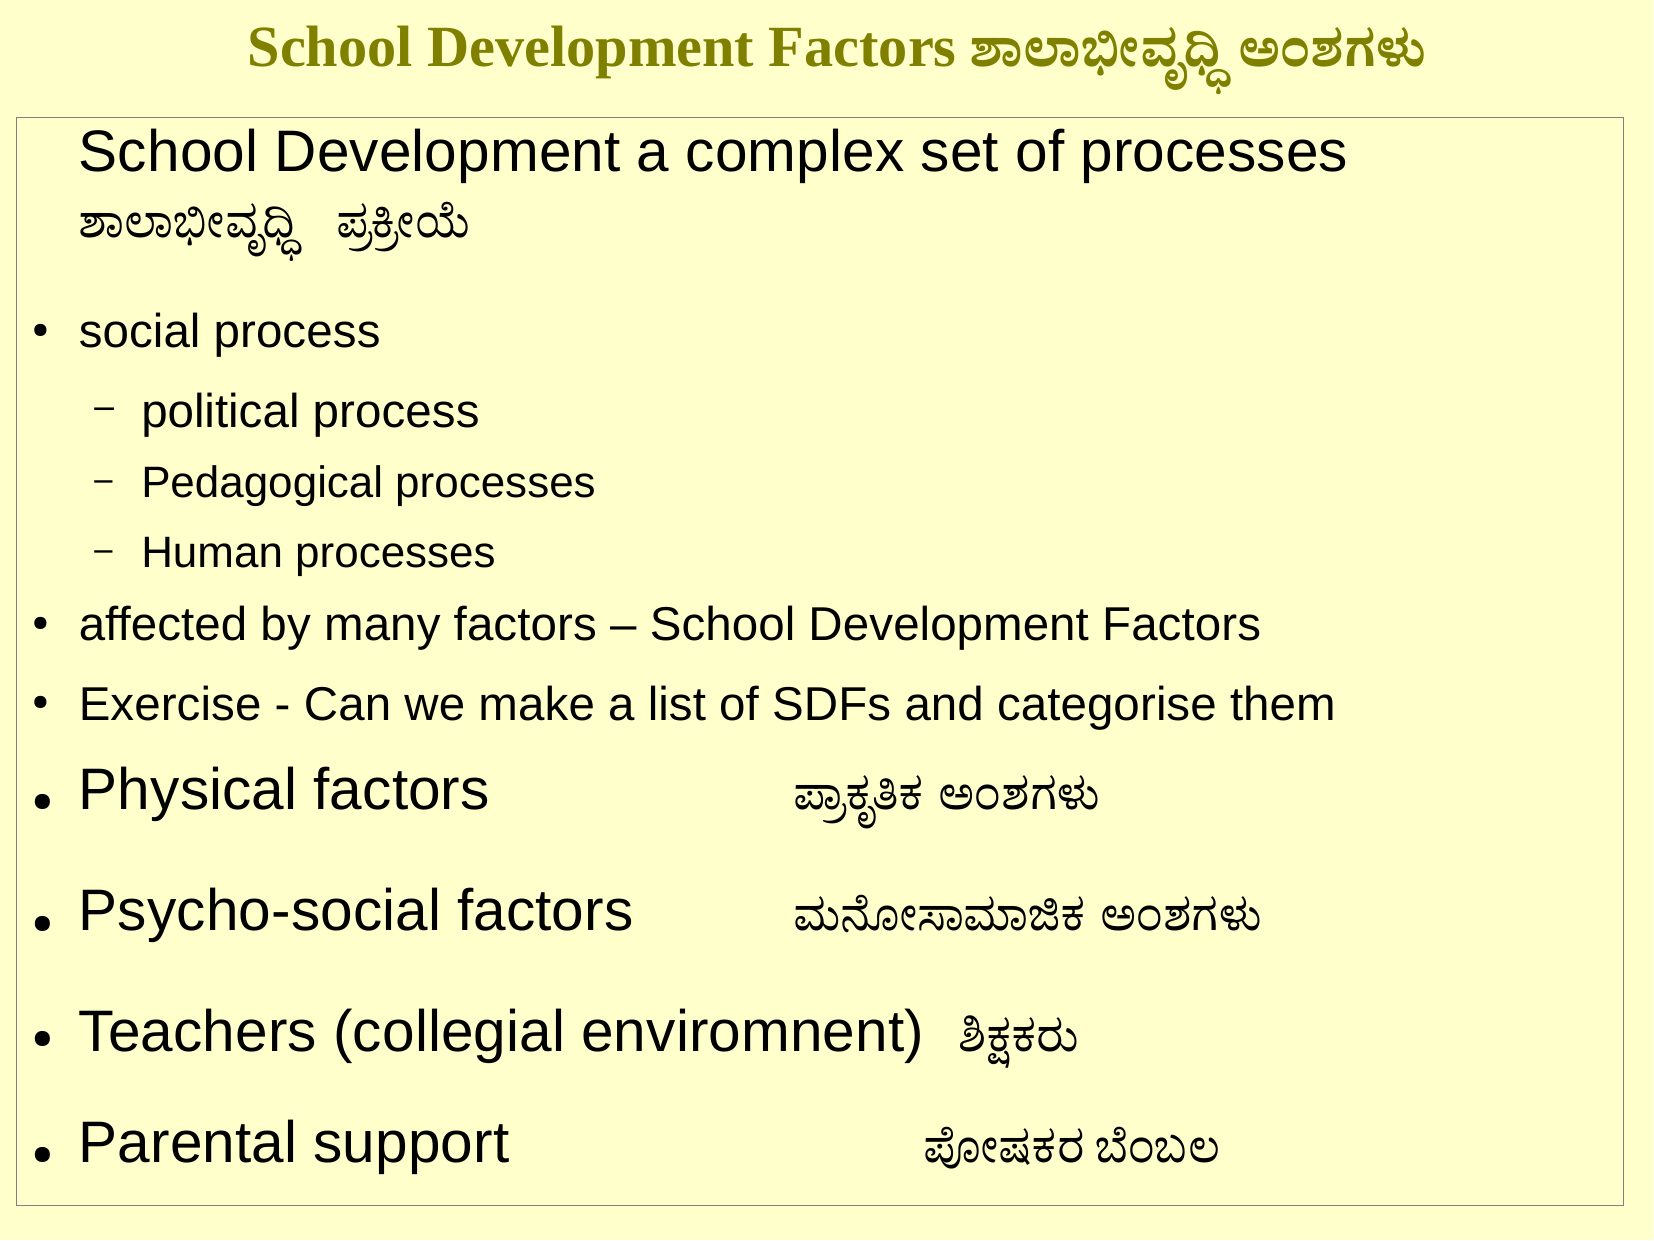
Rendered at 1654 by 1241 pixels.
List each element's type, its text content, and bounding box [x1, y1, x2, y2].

list School Development a complex set of processes ಶಾಲಾಭೀವೃಧ್ಧಿ ಪ್ರಕ್ರೀಯೆ social process political process Pedagogical processes Human processes affected by many factors – School Development Factors Exercise - Can we make a list of SDFs and categorise them Physical factors ಪ್ರಾಕೃತಿಕ ಅಂಶಗಳು Psycho-social factors ಮನೋಸಾಮಾಜಿಕ ಅಂಶಗಳು Teachers (collegial enviromnent) ಶಿಕ್ಷಕರು Parental support ಪೋಷಕರ ಬೆಂಬಲ [16, 117, 1624, 1206]
title School Development Factors ಶಾಲಾಭೀವೃಧ್ಧಿ ಅಂಶಗಳು [82, 7, 1571, 113]
